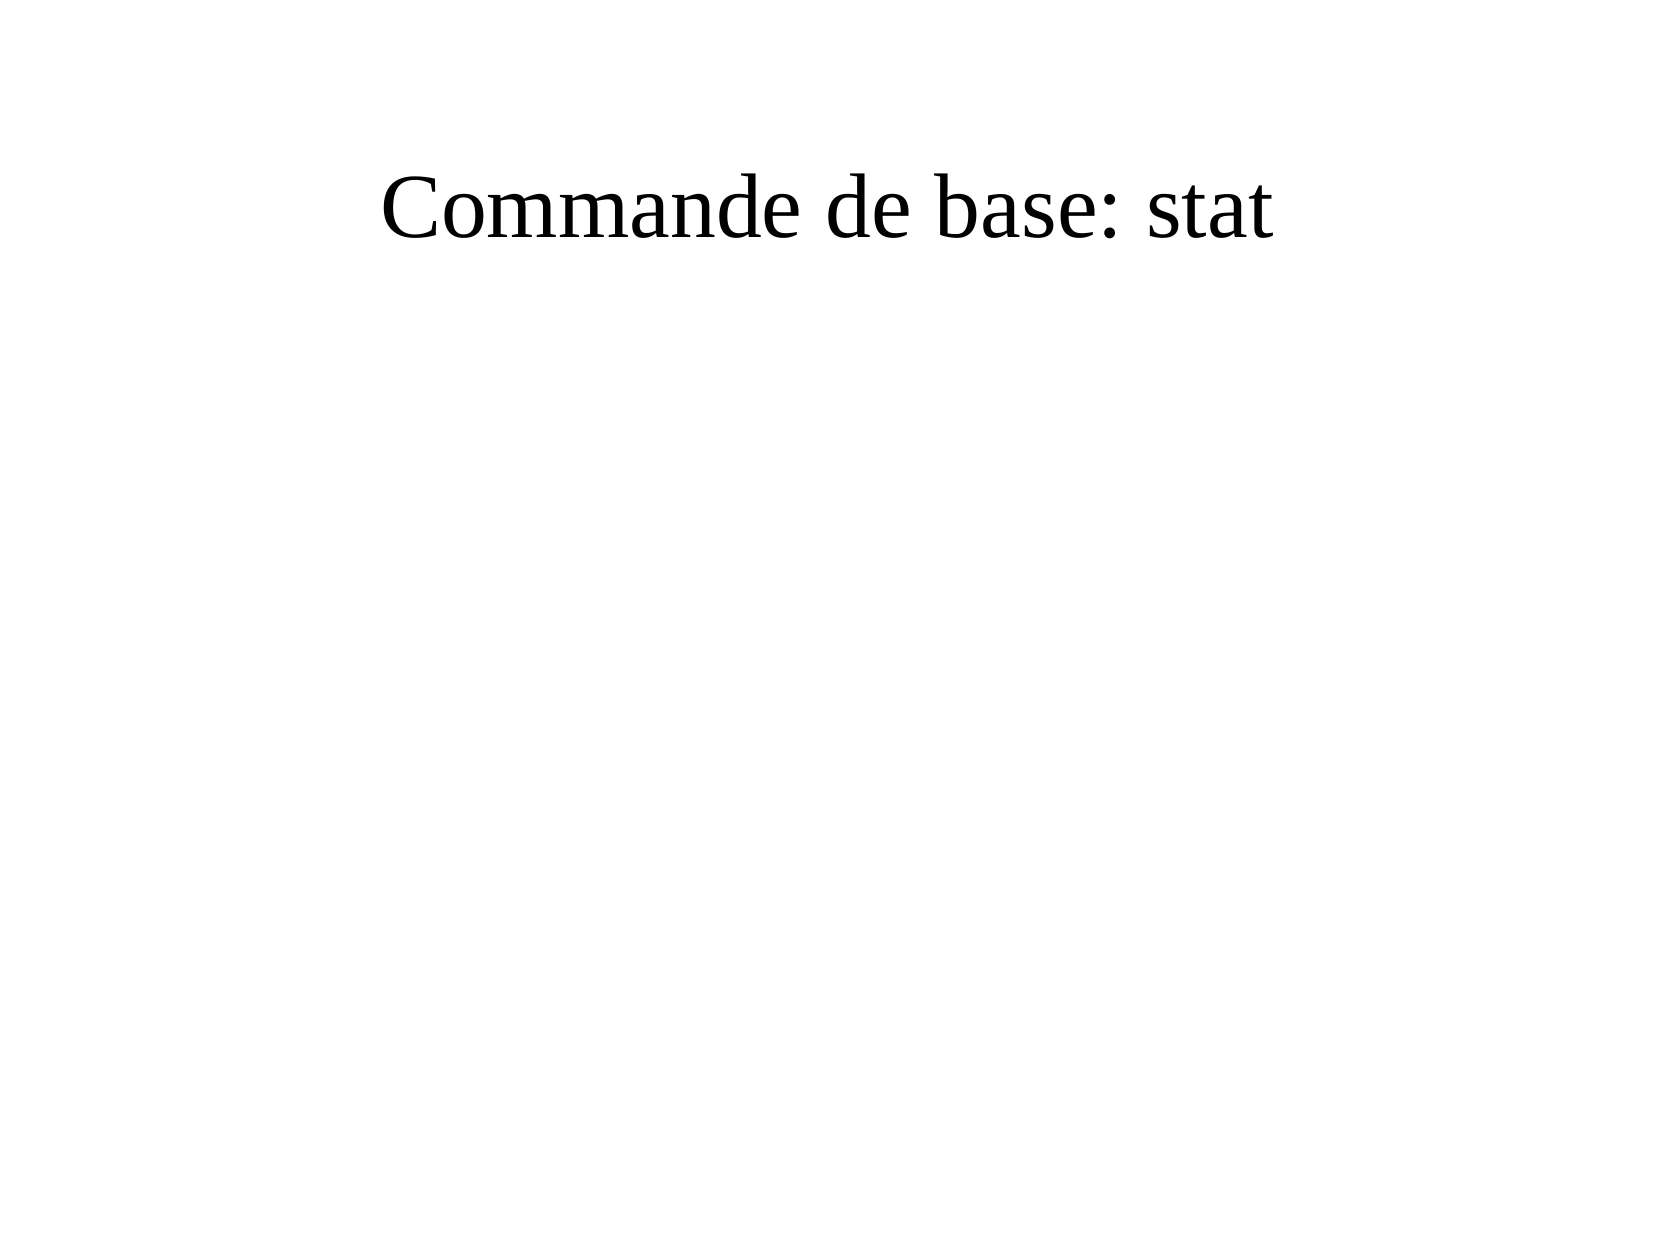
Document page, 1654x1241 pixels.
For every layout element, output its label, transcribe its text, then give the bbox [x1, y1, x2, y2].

title Commande de base: stat [121, 102, 1534, 311]
